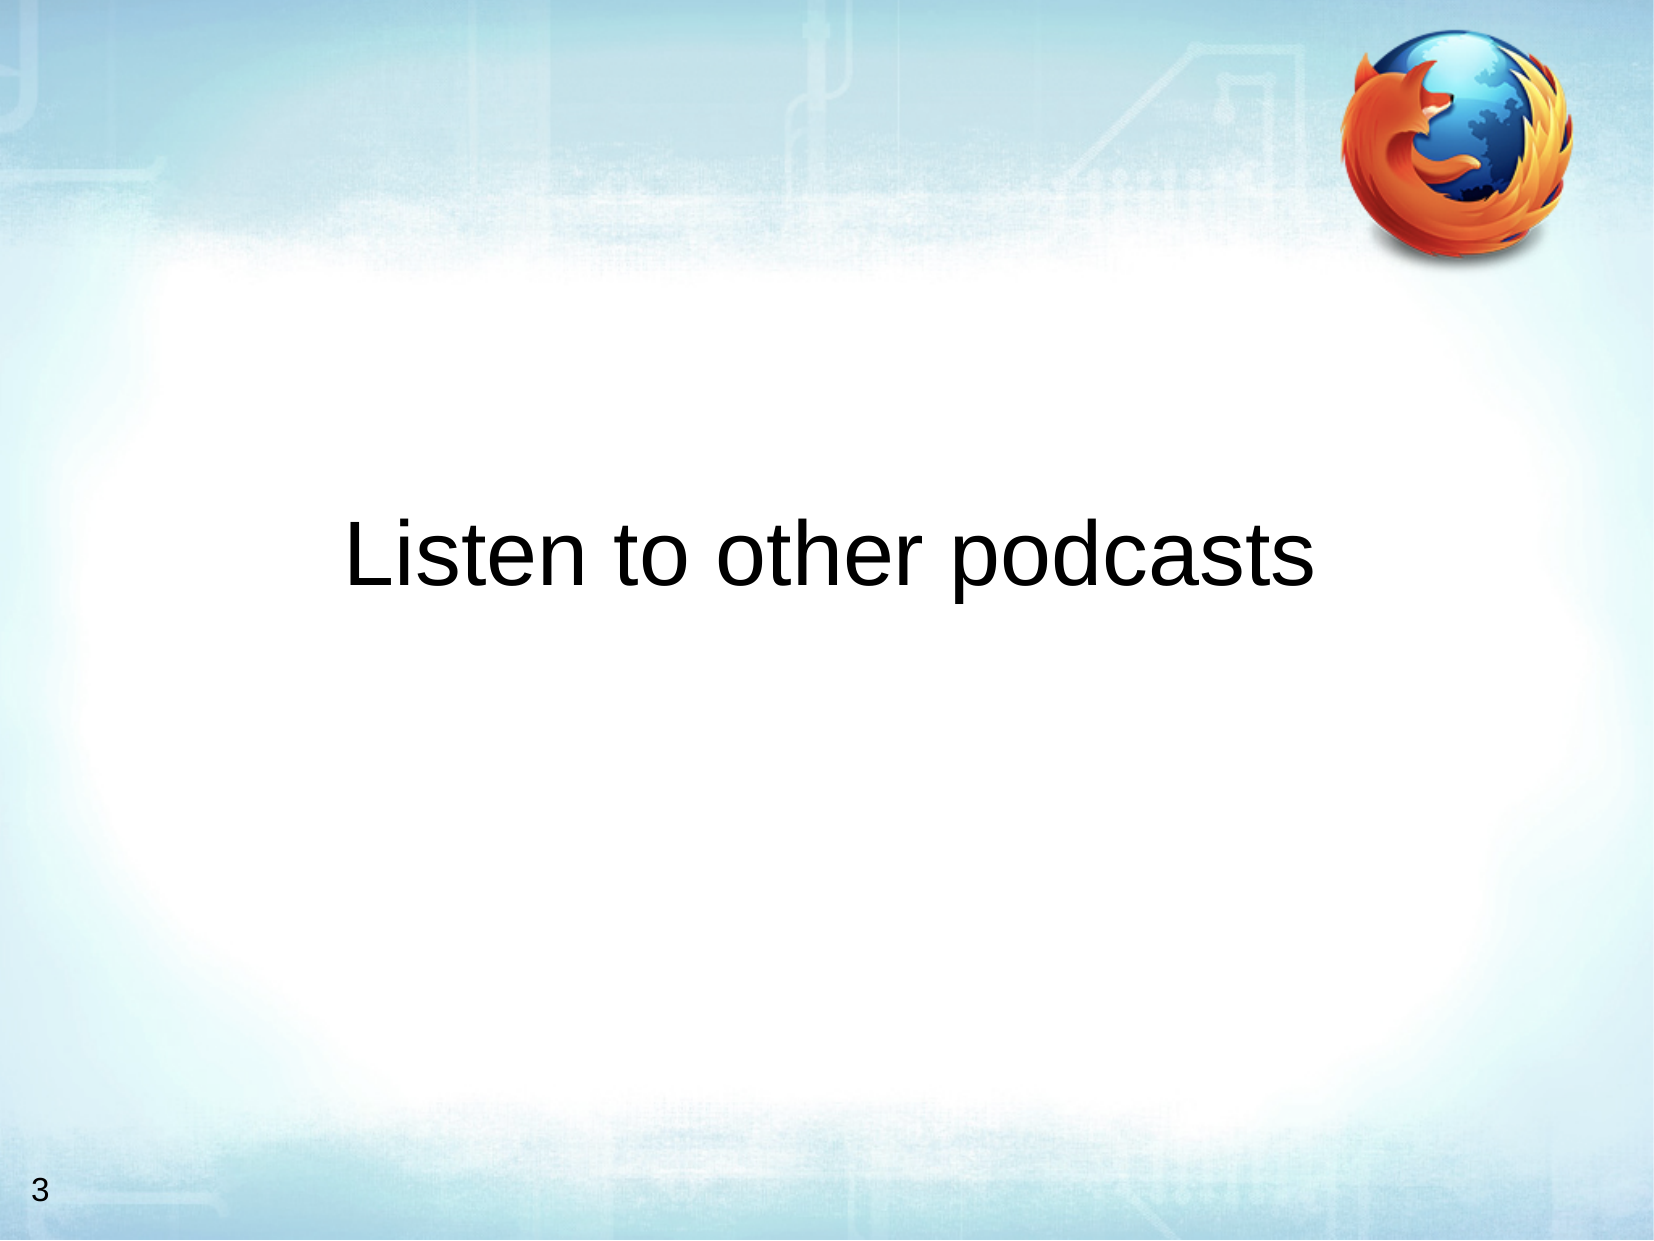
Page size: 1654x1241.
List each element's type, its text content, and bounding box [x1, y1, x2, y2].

picture [0, 0, 1654, 1240]
title Listen to other podcasts [86, 450, 1576, 658]
